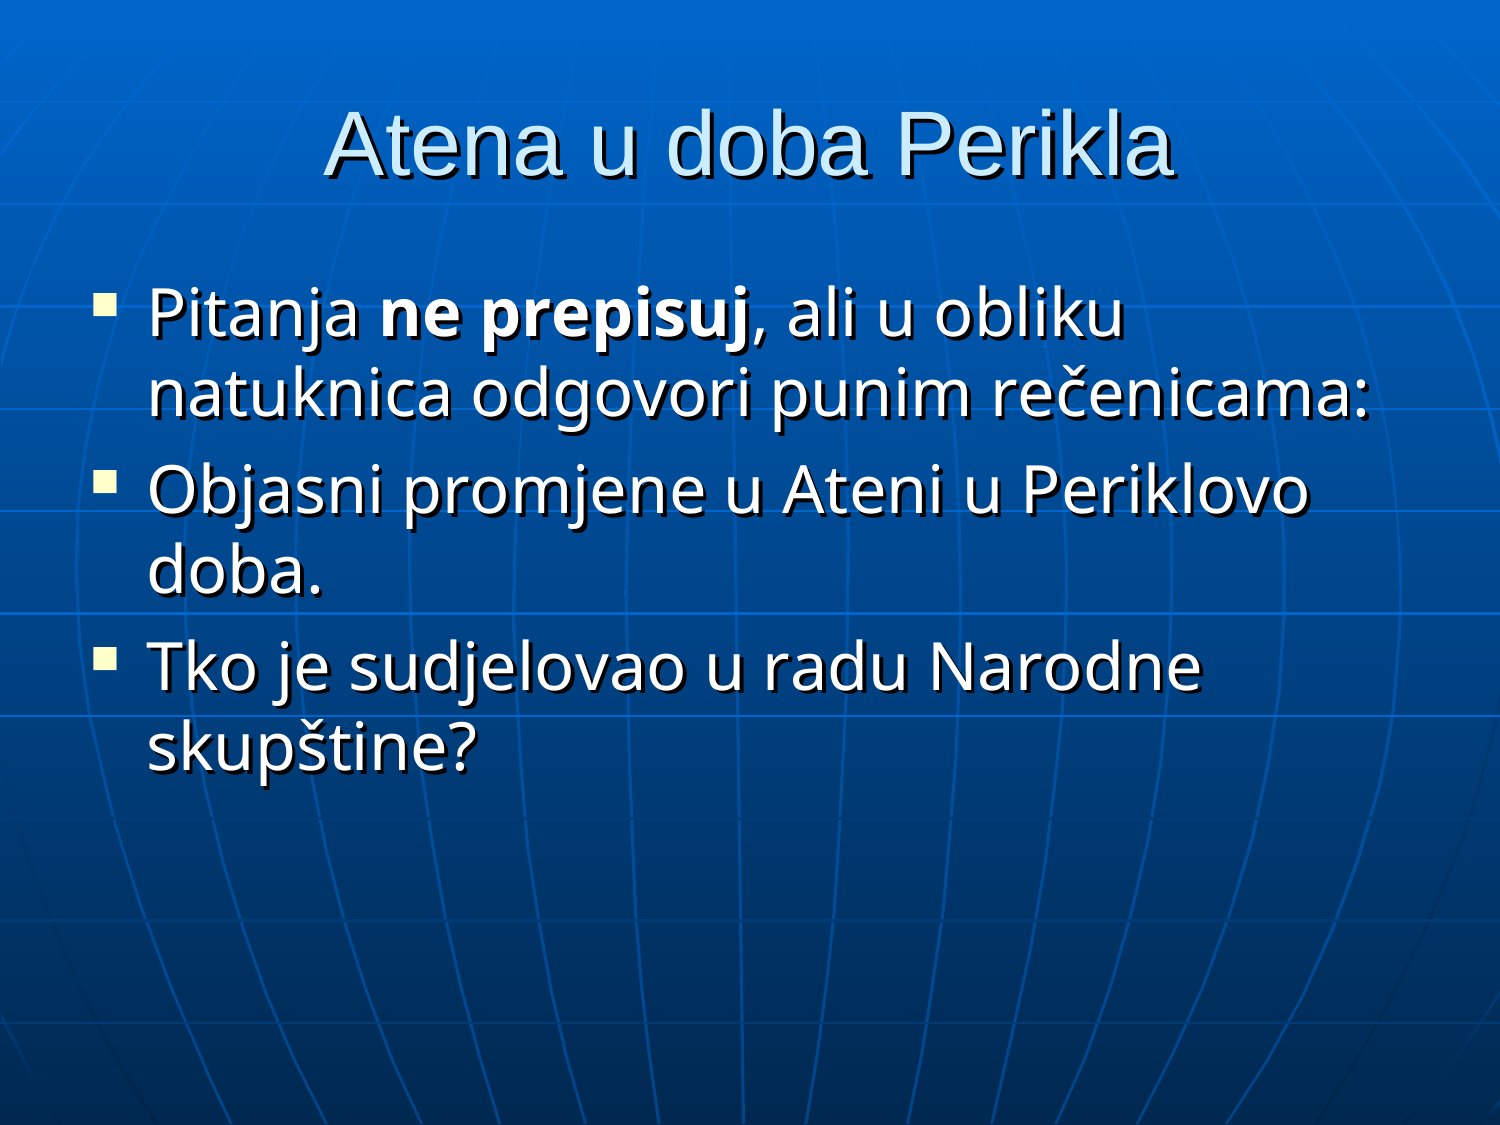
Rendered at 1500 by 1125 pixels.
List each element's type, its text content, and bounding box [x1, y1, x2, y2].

list Pitanja ne prepisuj, ali u obliku natuknica odgovori punim rečenicama: Objasni promjene u Ateni u Periklovo doba. Tko je sudjelovao u radu Narodne skupštine? [75, 262, 1426, 1006]
title Atena u doba Perikla [75, 45, 1426, 233]
